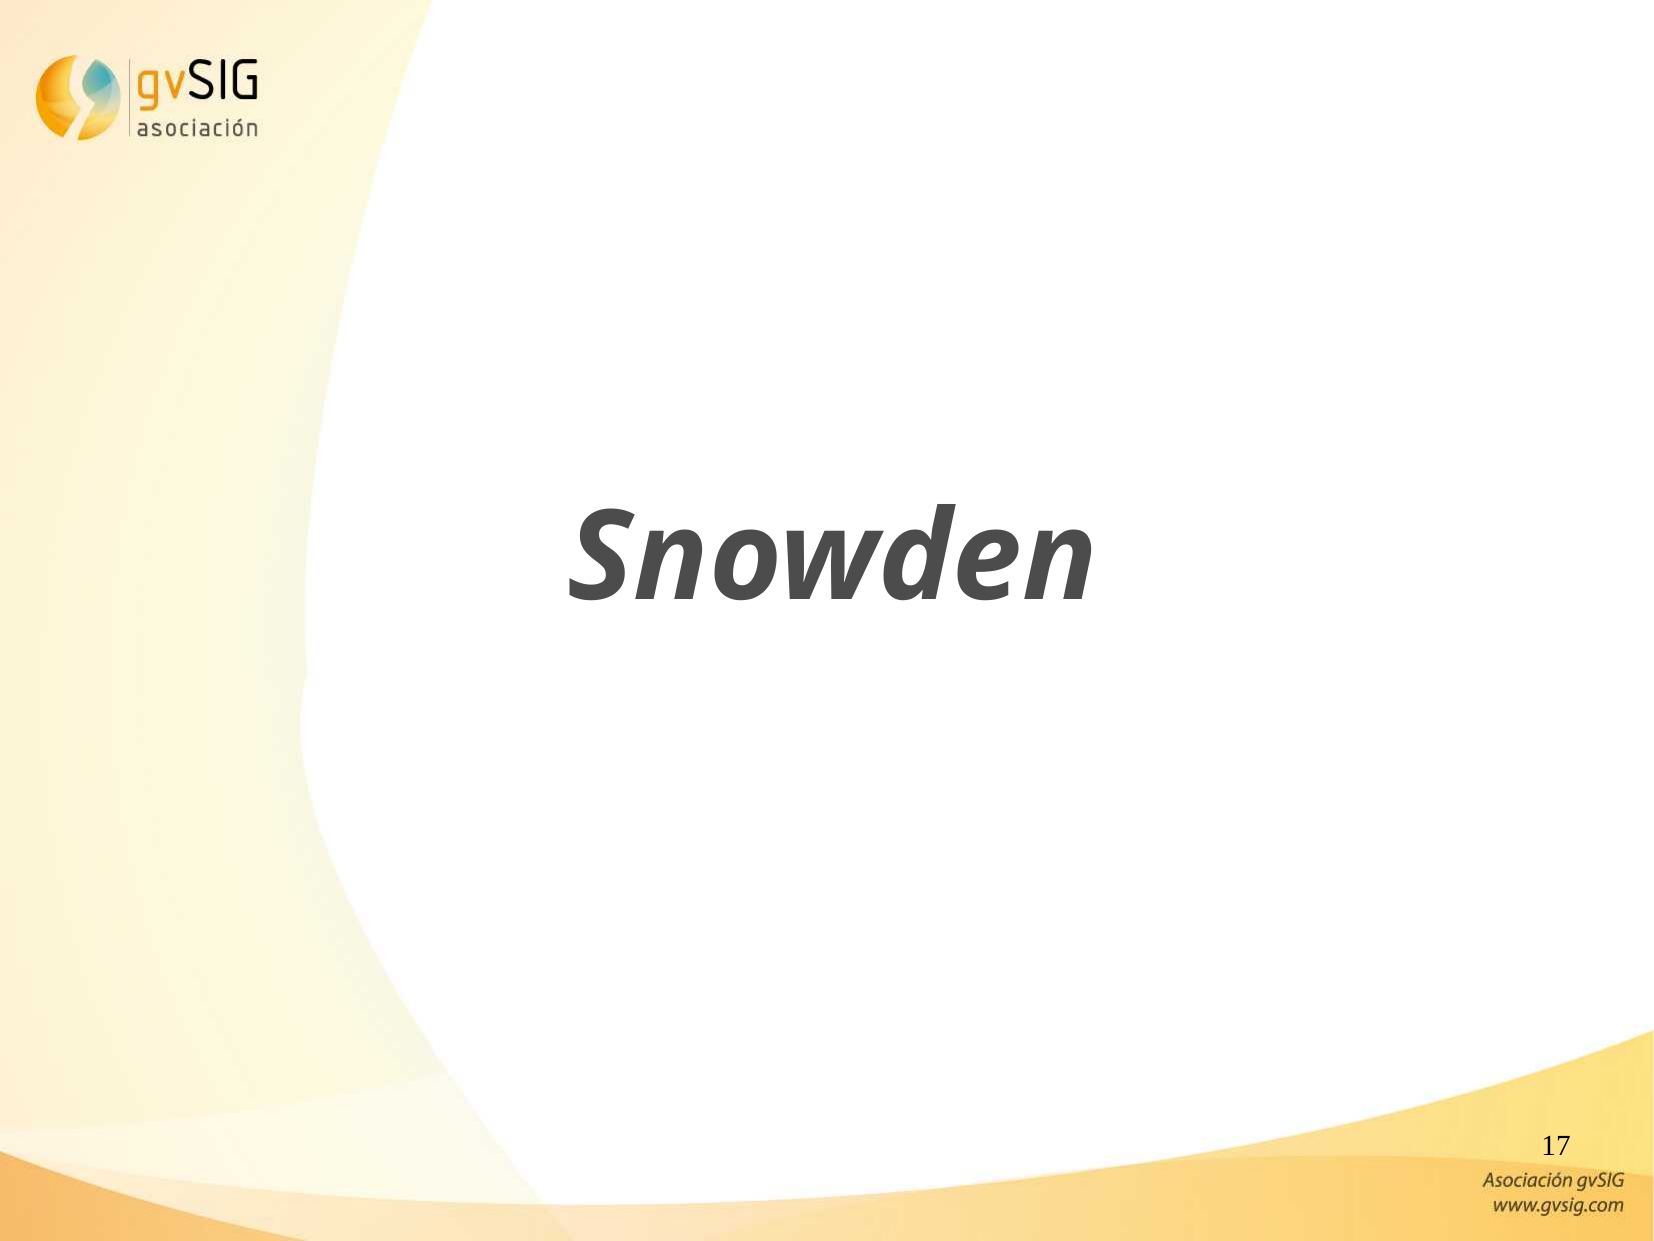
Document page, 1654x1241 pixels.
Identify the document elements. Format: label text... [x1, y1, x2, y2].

title Snowden [242, 478, 1424, 624]
picture [0, 0, 1654, 1241]
